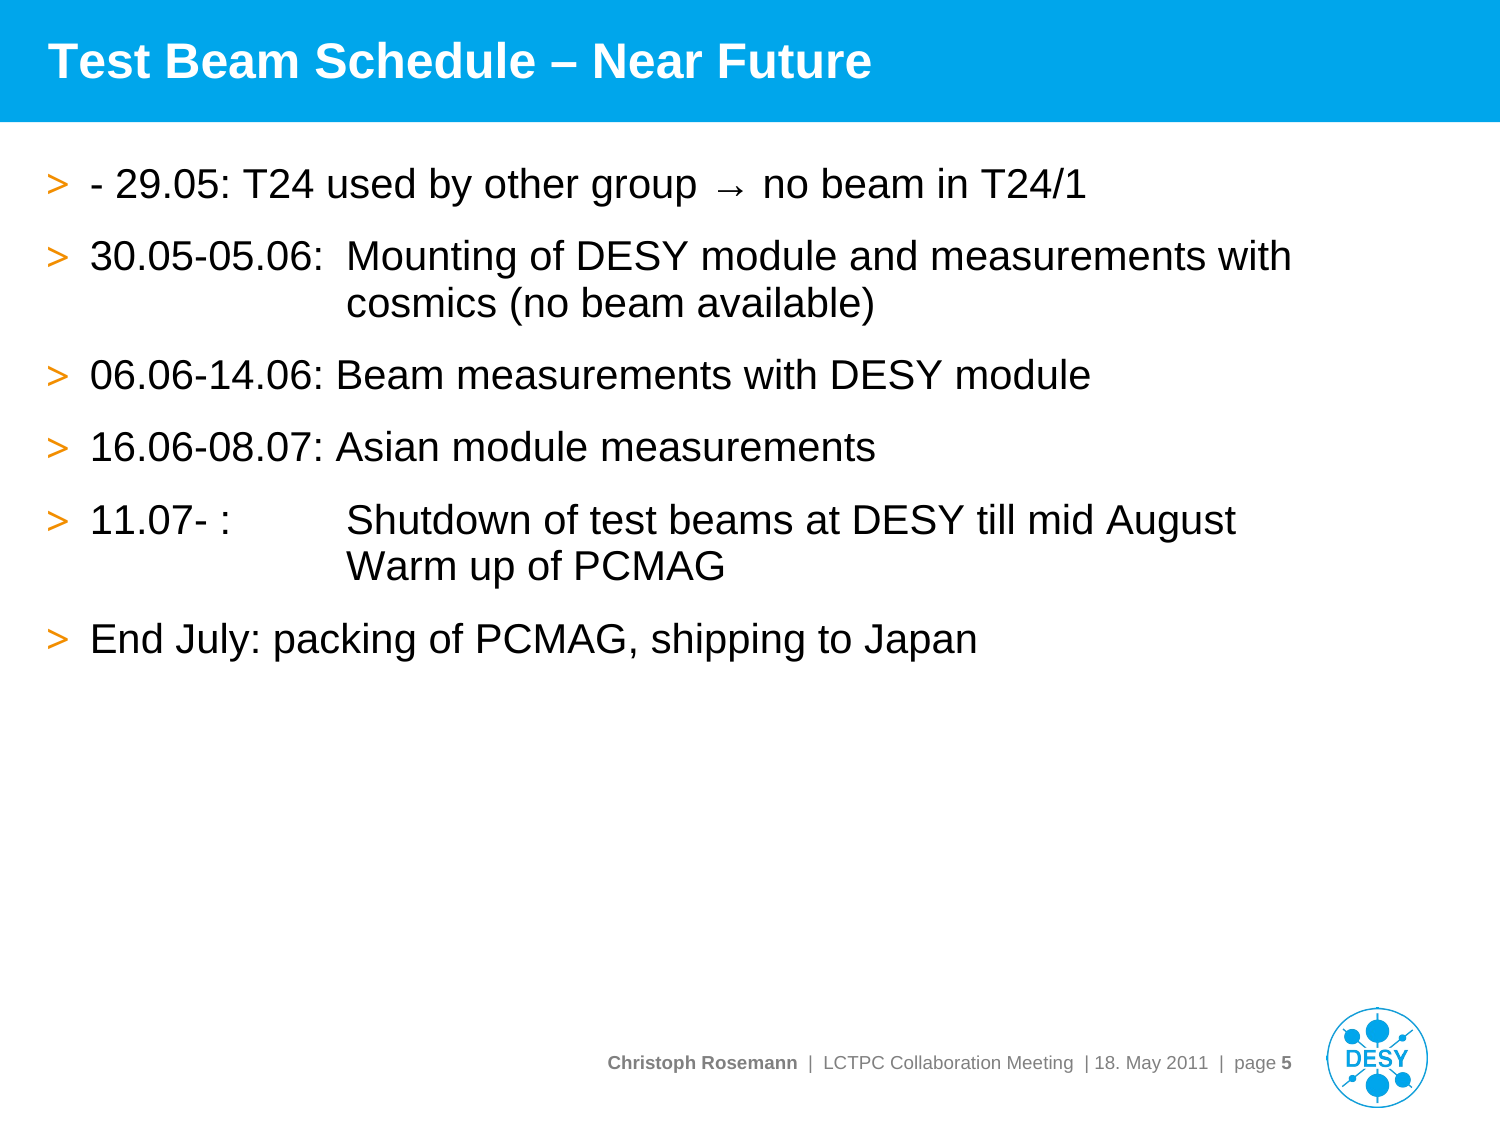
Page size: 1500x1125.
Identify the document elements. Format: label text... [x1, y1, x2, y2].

picture [1326, 1007, 1428, 1108]
list - 29.05: T24 used by other group → no beam in T24/1 30.05-05.06: Mounting of DESY module and measurements with cosmics (no beam available) 06.06-14.06: Beam measurements with DESY module 16.06-08.07: Asian module measurements 11.07- : Shutdown of test beams at DESY till mid August Warm up of PCMAG End July: packing of PCMAG, shipping to Japan [46, 160, 1444, 932]
title Test Beam Schedule – Near Future [47, 24, 1446, 99]
